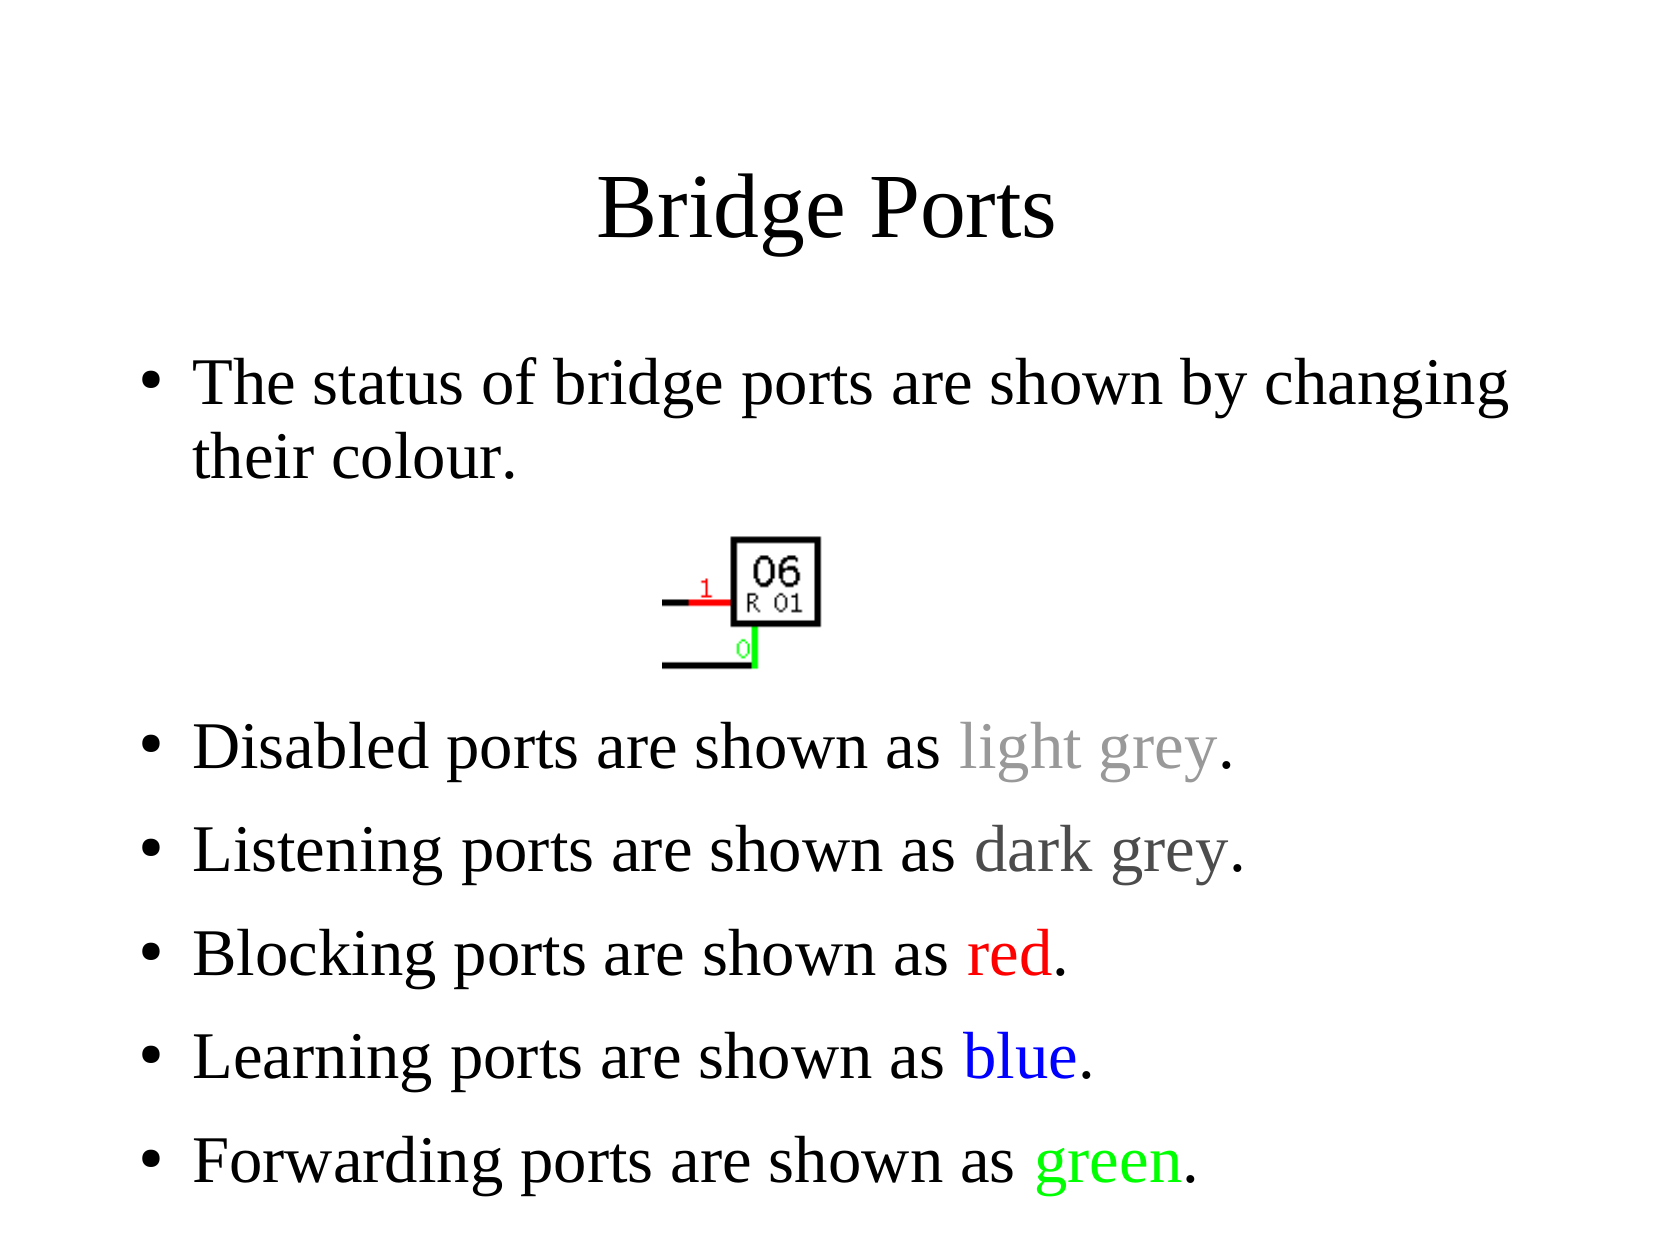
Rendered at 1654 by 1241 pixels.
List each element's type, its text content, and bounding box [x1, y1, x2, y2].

list Disabled ports are shown as light grey. Listening ports are shown as dark grey. Blocking ports are shown as red. Learning ports are shown as blue. Forwarding ports are shown as green. [121, 708, 1534, 1198]
title Bridge Ports [121, 102, 1534, 311]
picture [662, 510, 857, 708]
list The status of bridge ports are shown by changing their colour. [121, 344, 1534, 502]
